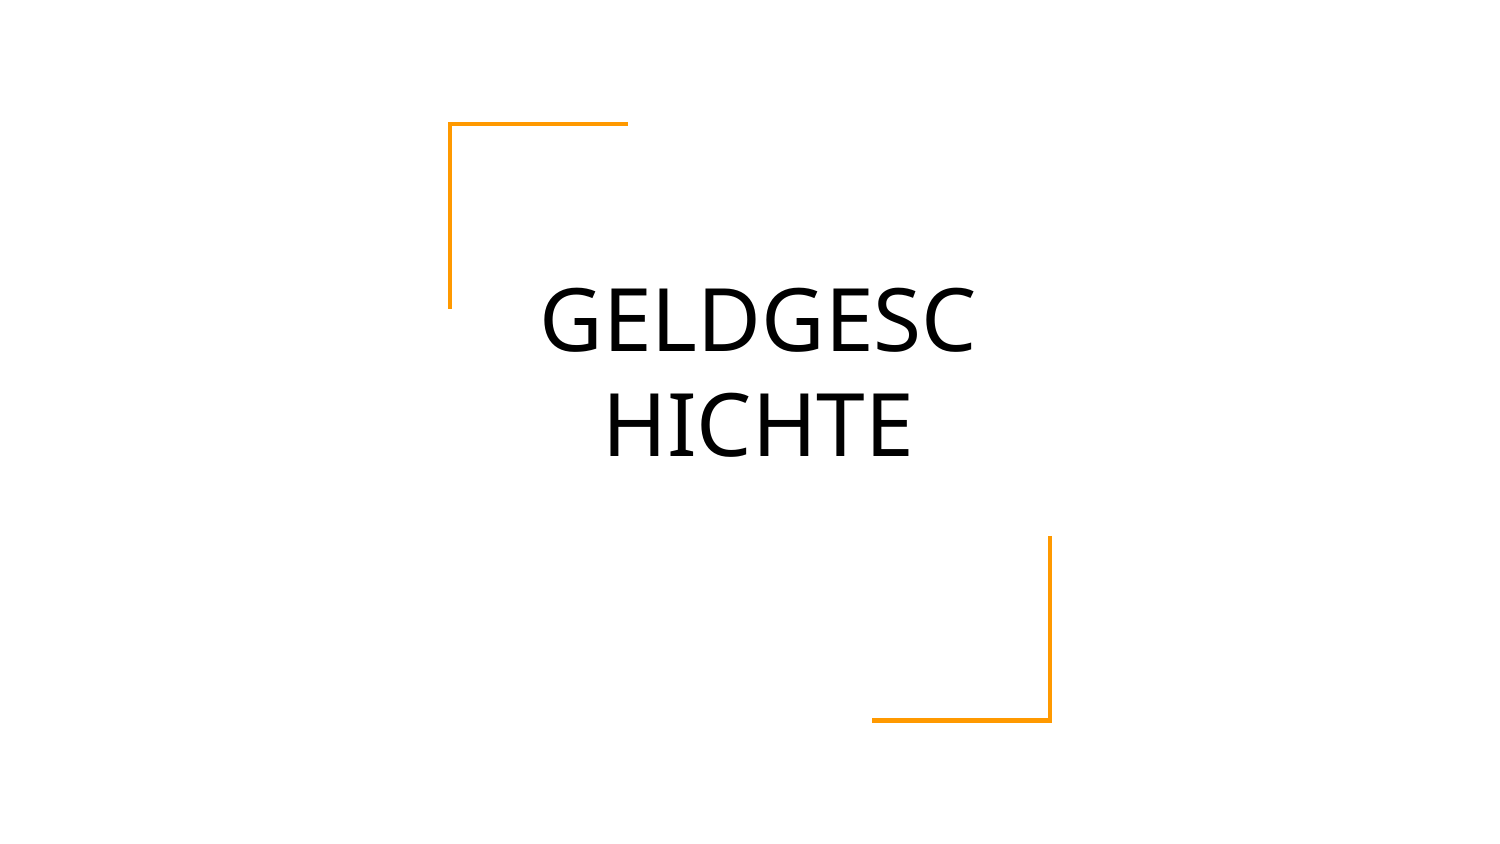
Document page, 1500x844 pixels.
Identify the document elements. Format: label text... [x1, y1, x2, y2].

title GELDGESCHICHTE [499, 236, 1018, 490]
